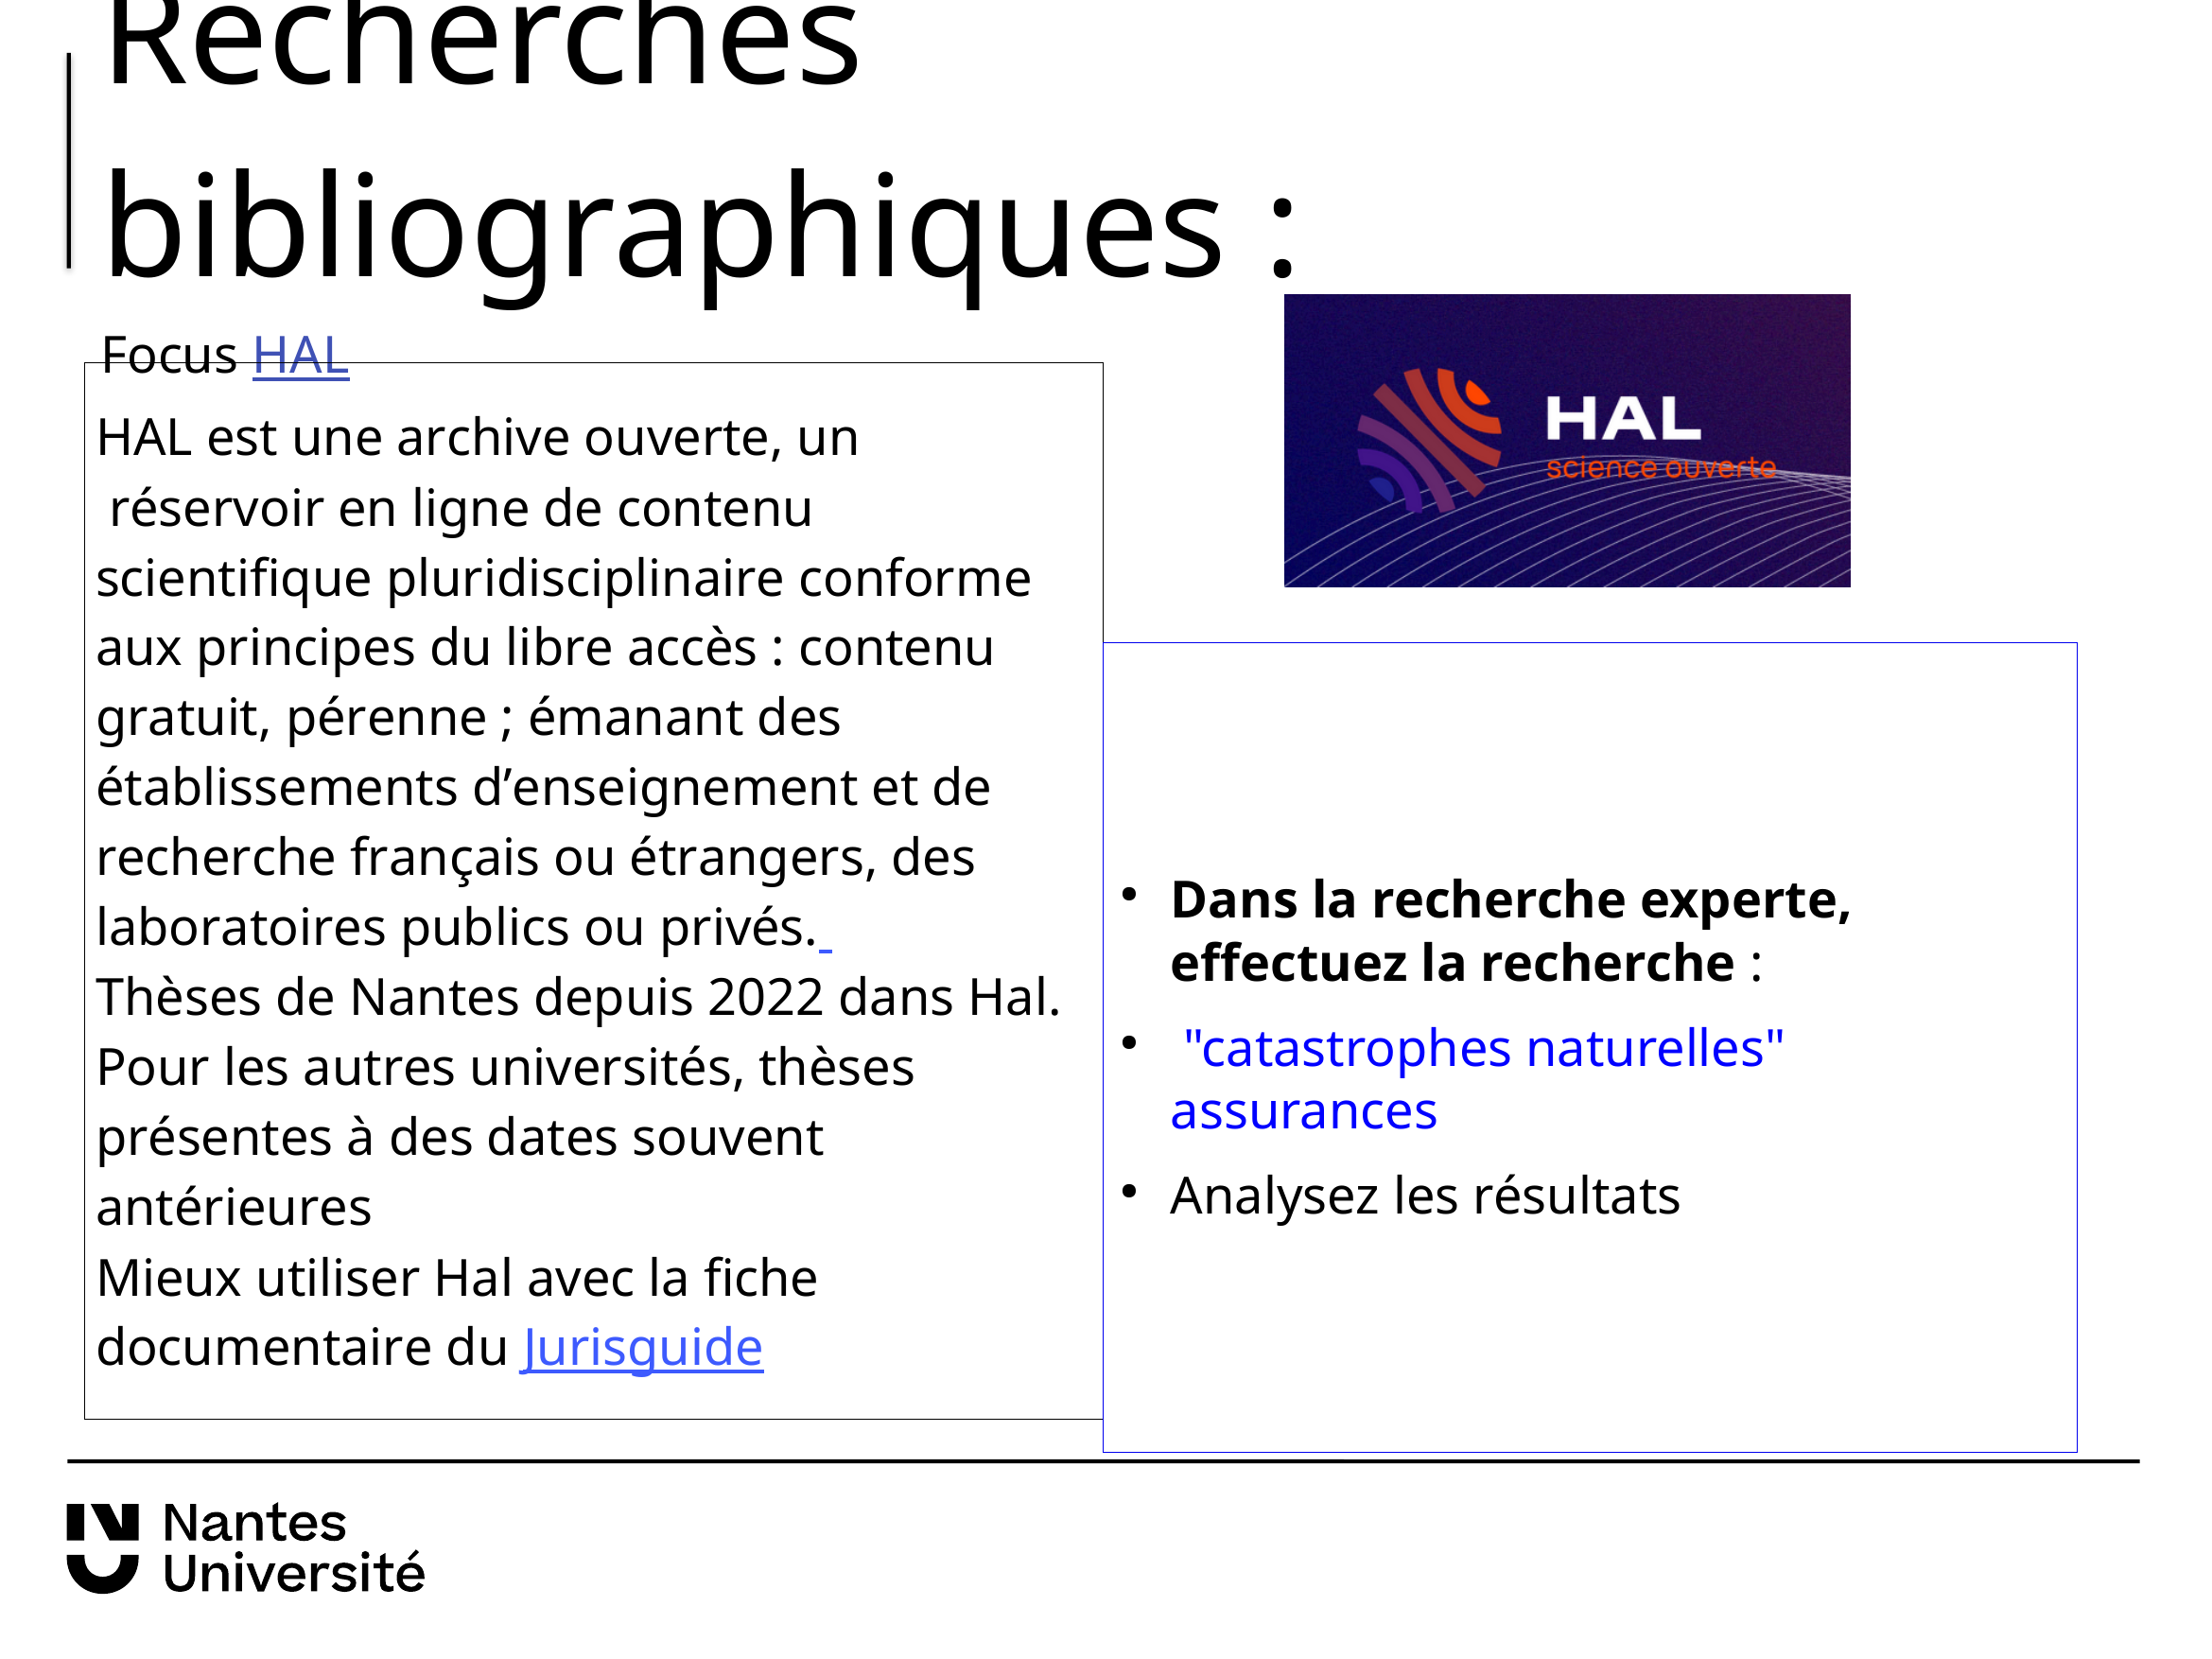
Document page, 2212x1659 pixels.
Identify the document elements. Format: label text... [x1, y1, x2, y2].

list Dans la recherche experte, effectuez la recherche : "catastrophes naturelles" assurances Analysez les résultats [1103, 642, 2078, 1453]
picture [1284, 294, 1851, 587]
list HAL est une archive ouverte, un réservoir en ligne de contenu scientifique pluridisciplinaire conforme aux principes du libre accès : contenu gratuit, pérenne ; émanant des établissements d’enseignement et de recherche français ou étrangers, des laboratoires publics ou privés. Thèses de Nantes depuis 2022 dans Hal. Pour les autres universités, thèses présentes à des dates souvent antérieures Mieux utiliser Hal avec la fiche documentaire du Jurisguide [84, 362, 1104, 1420]
title Recherches bibliographiques : Focus HAL [100, 39, 2023, 282]
